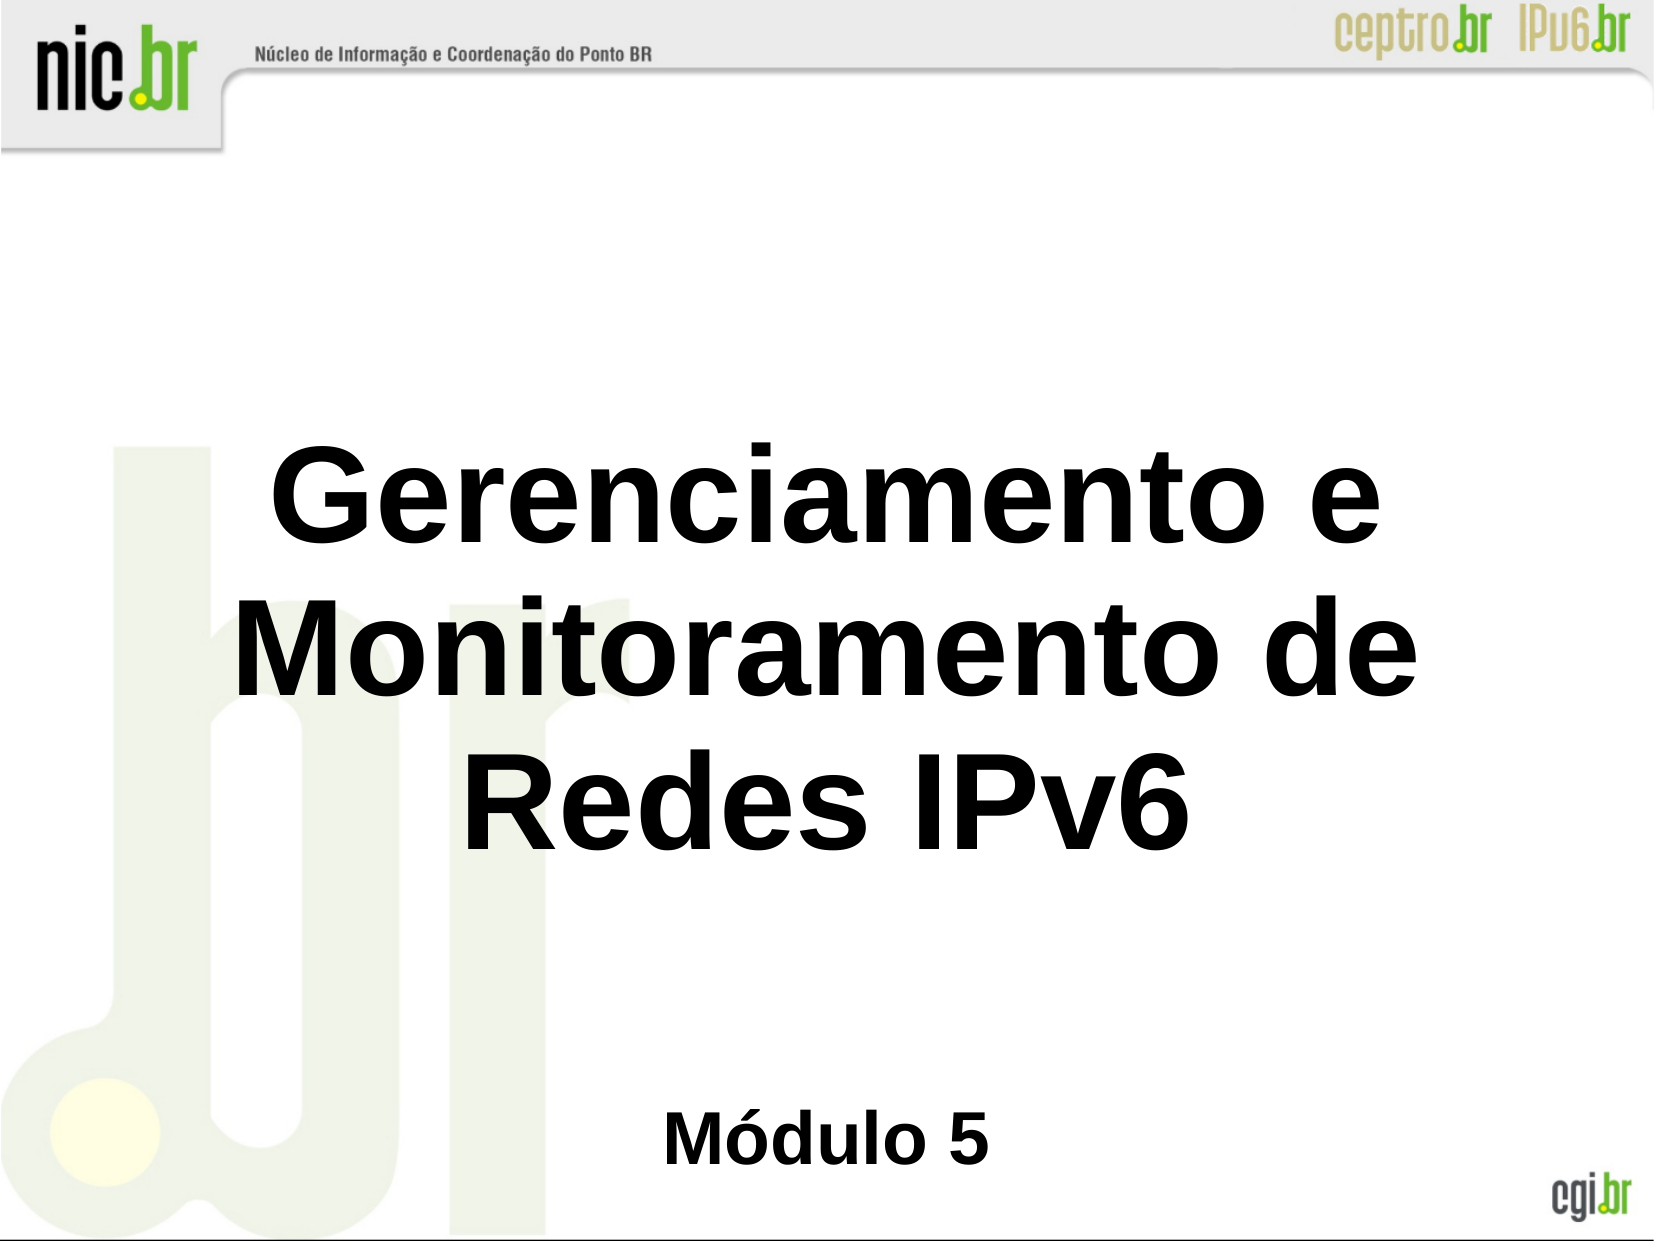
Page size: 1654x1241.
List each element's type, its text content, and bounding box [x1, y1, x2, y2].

text_box Gerenciamento e Monitoramento de Redes IPv6 [118, 206, 1536, 1082]
text_box Módulo 5 [73, 1082, 1580, 1181]
picture [0, 0, 1654, 1241]
